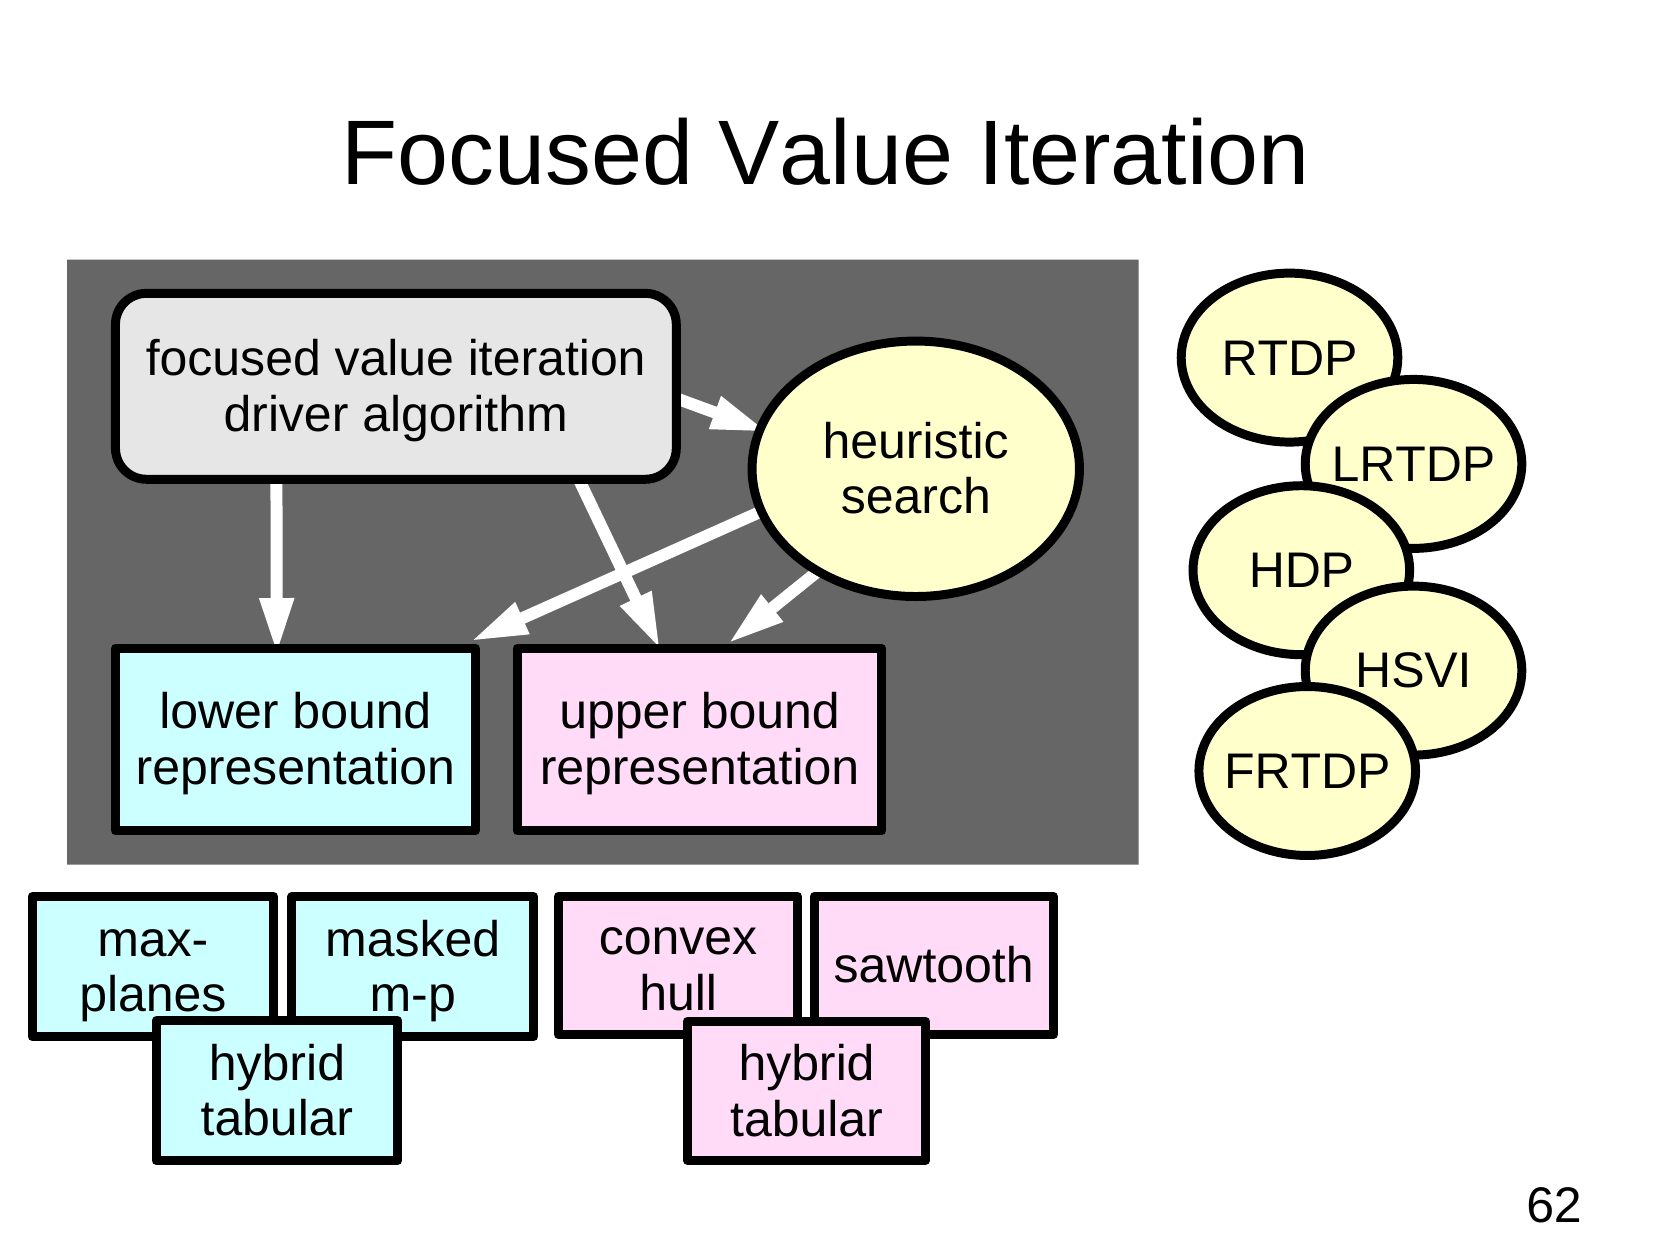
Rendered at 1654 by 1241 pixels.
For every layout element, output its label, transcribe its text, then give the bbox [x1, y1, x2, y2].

text_box hybrid tabular [156, 1020, 398, 1161]
text_box focused value iteration driver algorithm [115, 293, 677, 480]
text_box convex hull [558, 896, 798, 1035]
title Focused Value Iteration [82, 56, 1571, 250]
text_box [67, 259, 1139, 865]
text_box heuristic search [752, 341, 1080, 597]
text_box lower bound representation [115, 648, 476, 831]
text_box hybrid tabular [687, 1021, 926, 1161]
text_box sawtooth [814, 896, 1054, 1035]
text_box HDP [1193, 485, 1410, 655]
text_box FRTDP [1198, 686, 1416, 856]
text_box max- planes [32, 896, 274, 1037]
text_box HSVI [1305, 586, 1522, 756]
text_box LRTDP [1305, 379, 1522, 549]
text_box RTDP [1181, 273, 1398, 443]
text_box upper bound representation [517, 648, 882, 831]
text_box masked m-p [291, 896, 534, 1037]
